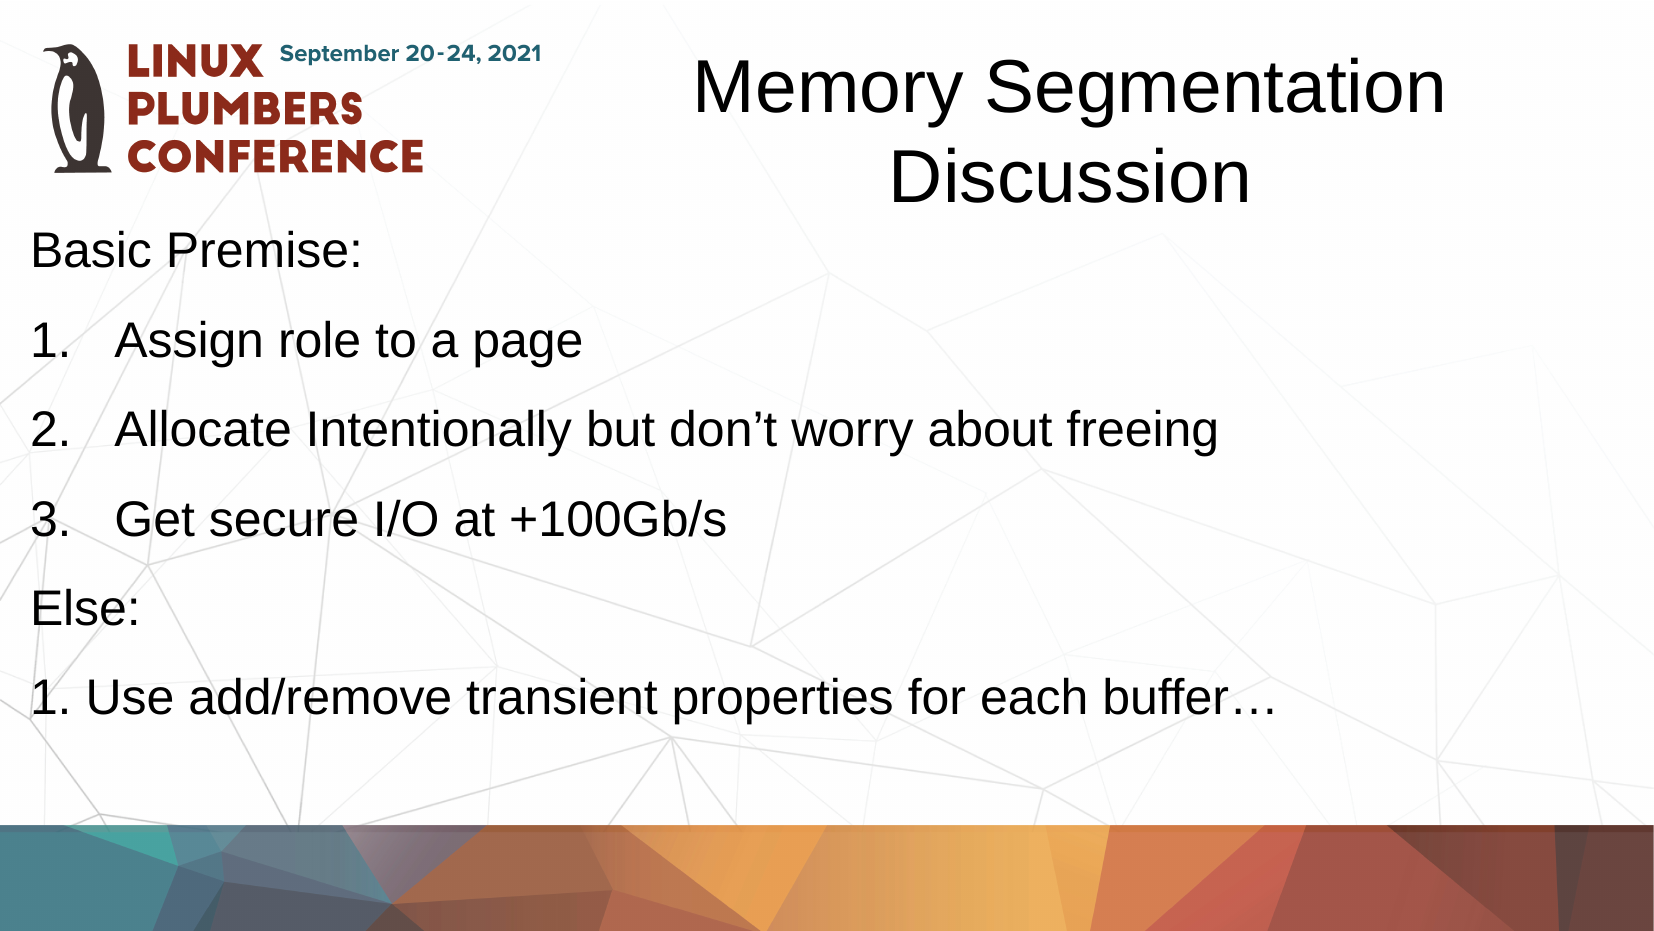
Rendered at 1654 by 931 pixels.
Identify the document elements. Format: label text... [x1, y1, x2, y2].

list Basic Premise: Assign role to a page Allocate Intentionally but don’t worry about freeing Get secure I/O at +100Gb/s Else: 1. Use add/remove transient properties for each buffer… [30, 217, 1606, 811]
title Memory Segmentation Discussion [570, 37, 1571, 193]
